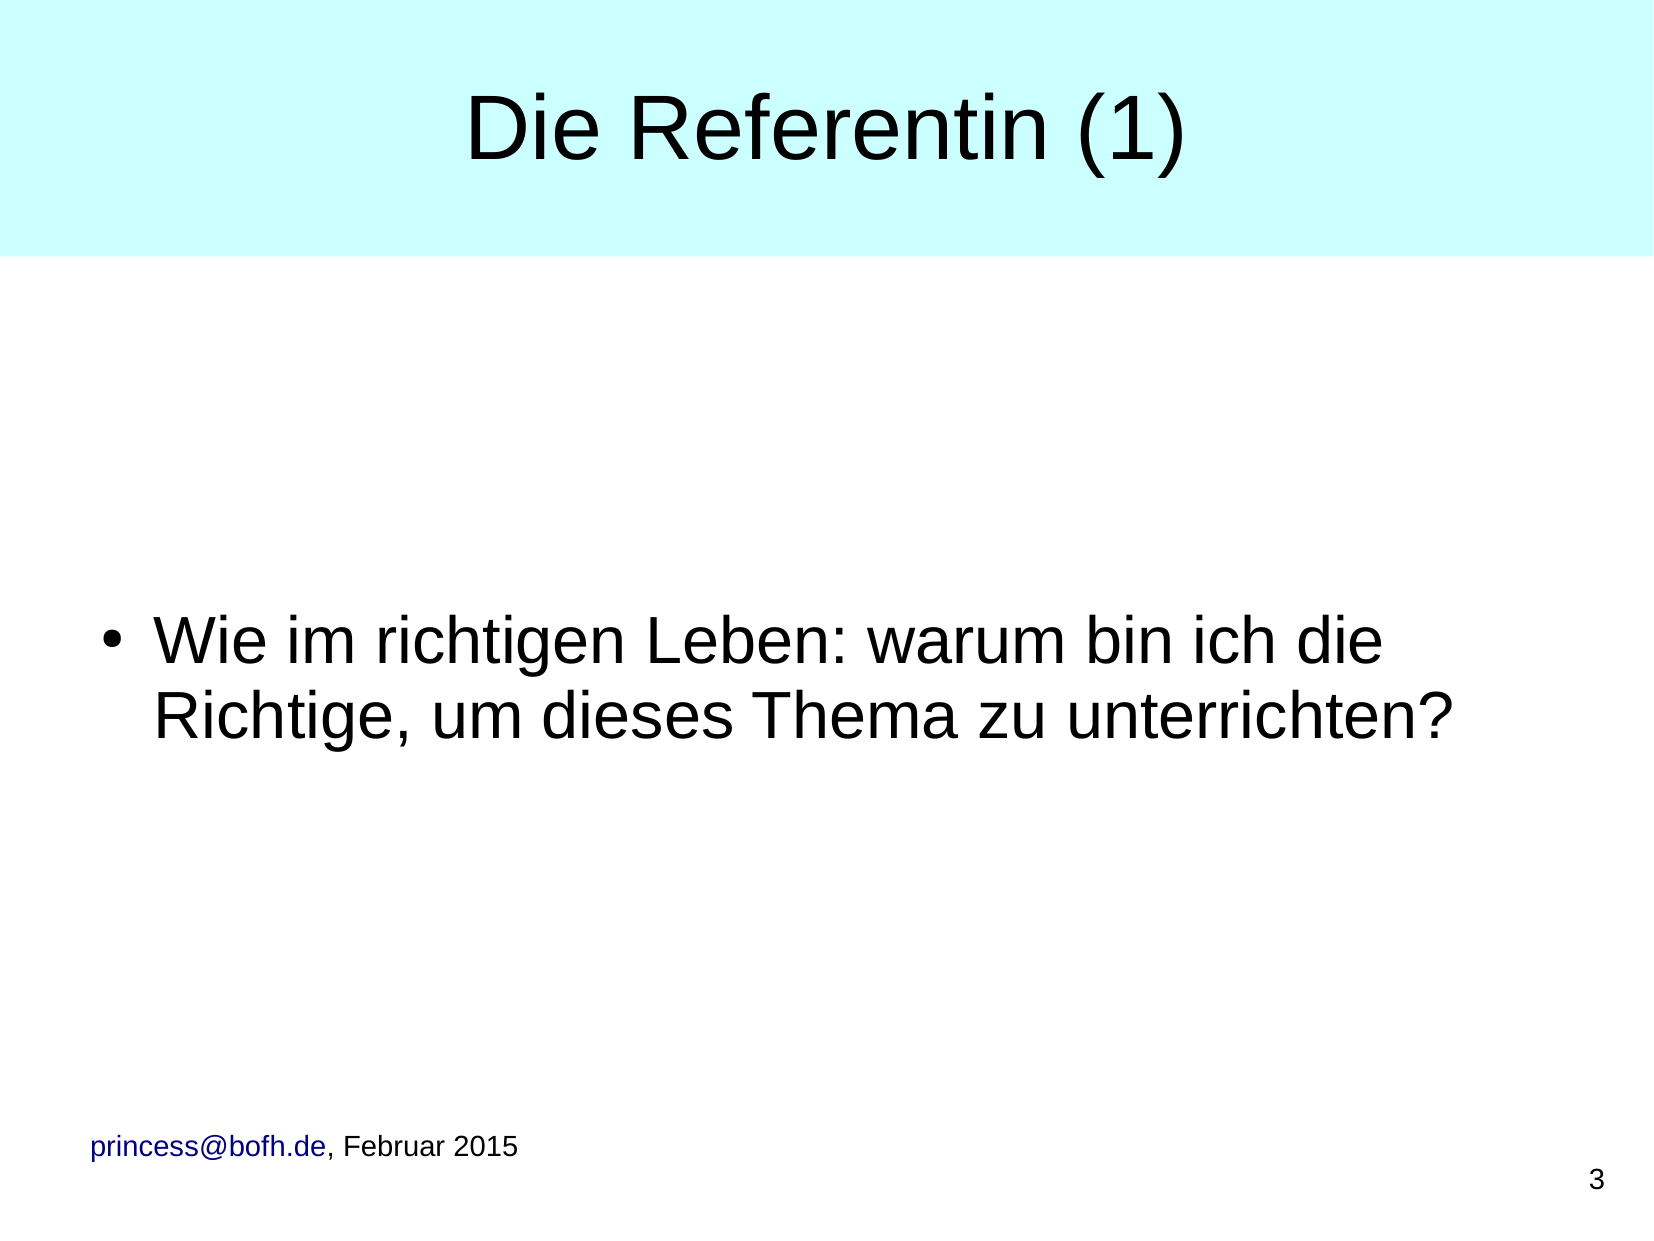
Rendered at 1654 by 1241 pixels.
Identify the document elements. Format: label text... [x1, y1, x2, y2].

list Wie im richtigen Leben: warum bin ich die Richtige, um dieses Thema zu unterrichten? [82, 290, 1571, 1010]
title Die Referentin (1) [0, 0, 1654, 257]
